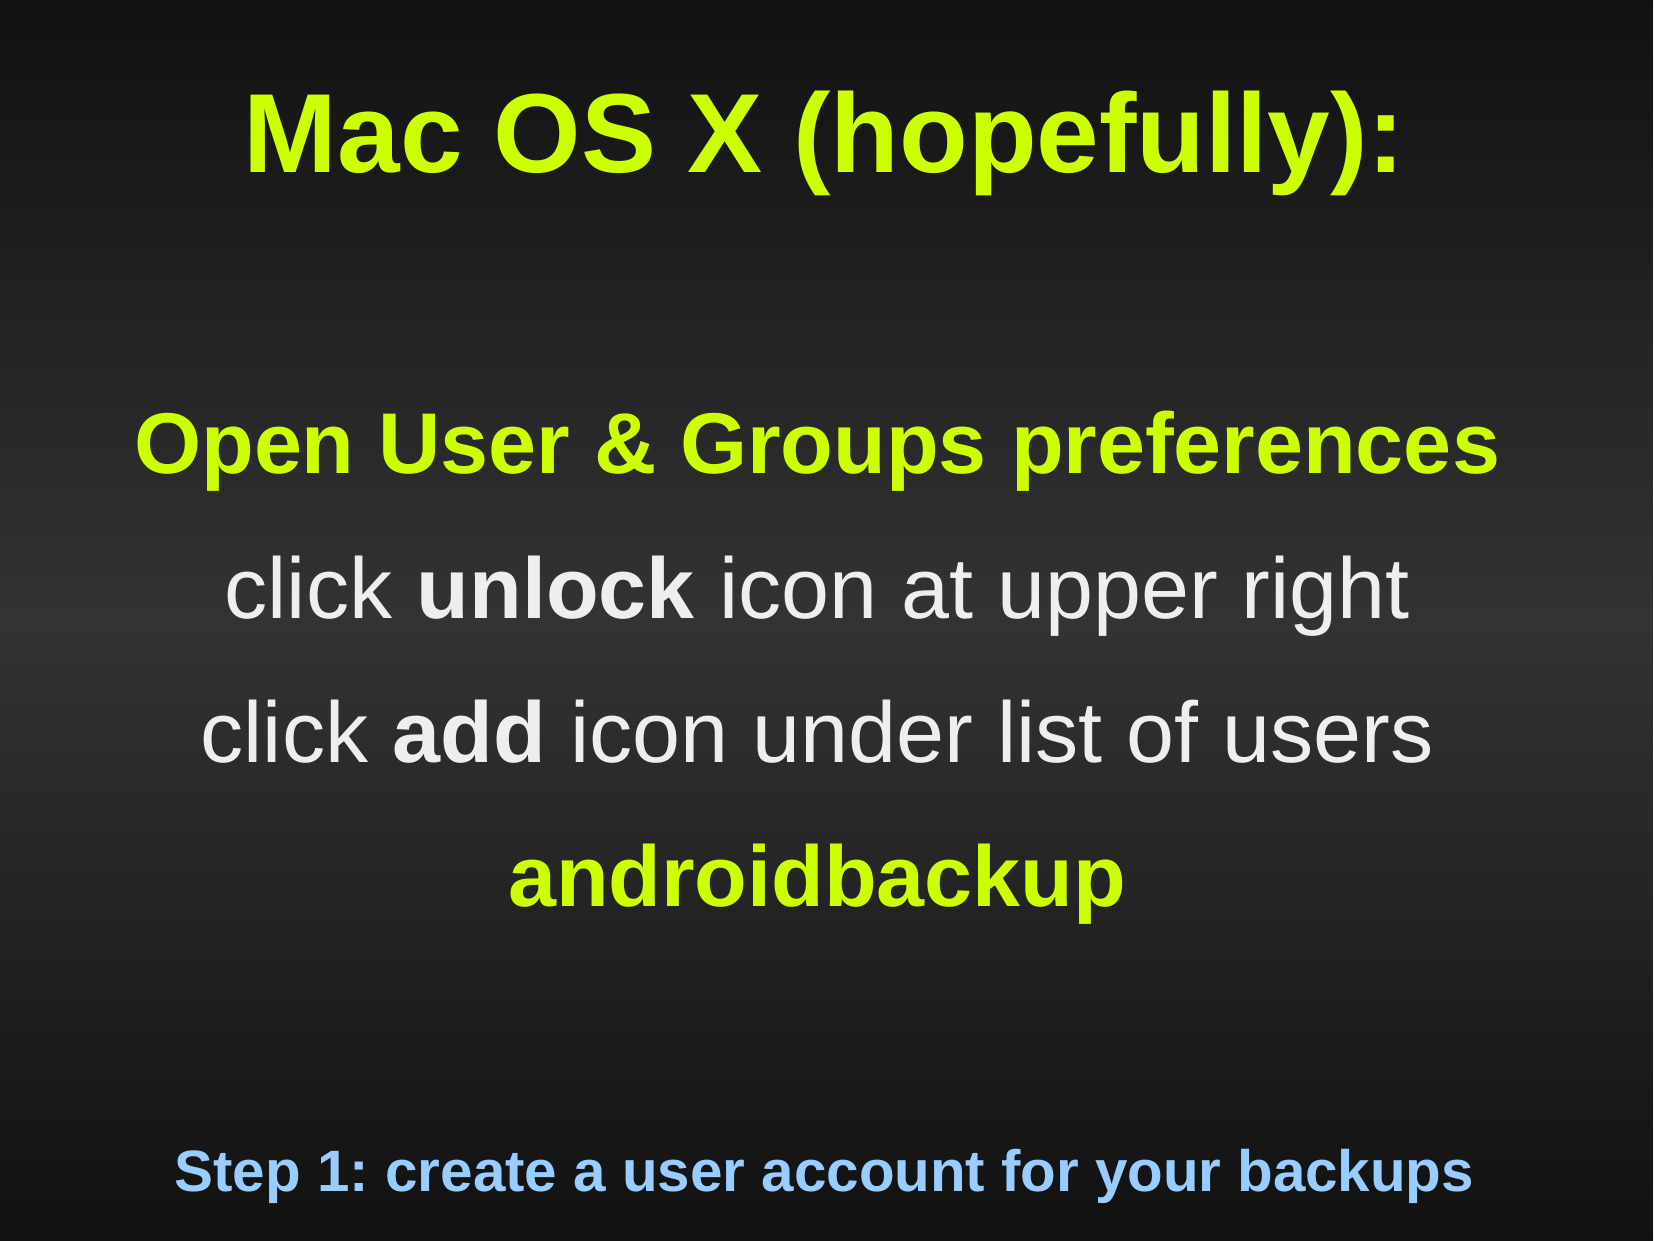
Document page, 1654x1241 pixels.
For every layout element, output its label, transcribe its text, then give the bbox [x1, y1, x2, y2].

title Mac OS X (hopefully): [0, 30, 1651, 238]
title Open User & Groups preferences click unlock icon at upper right click add icon under list of users androidbackup [60, 237, 1576, 1132]
title Step 1: create a user account for your backups [0, 1067, 1651, 1241]
